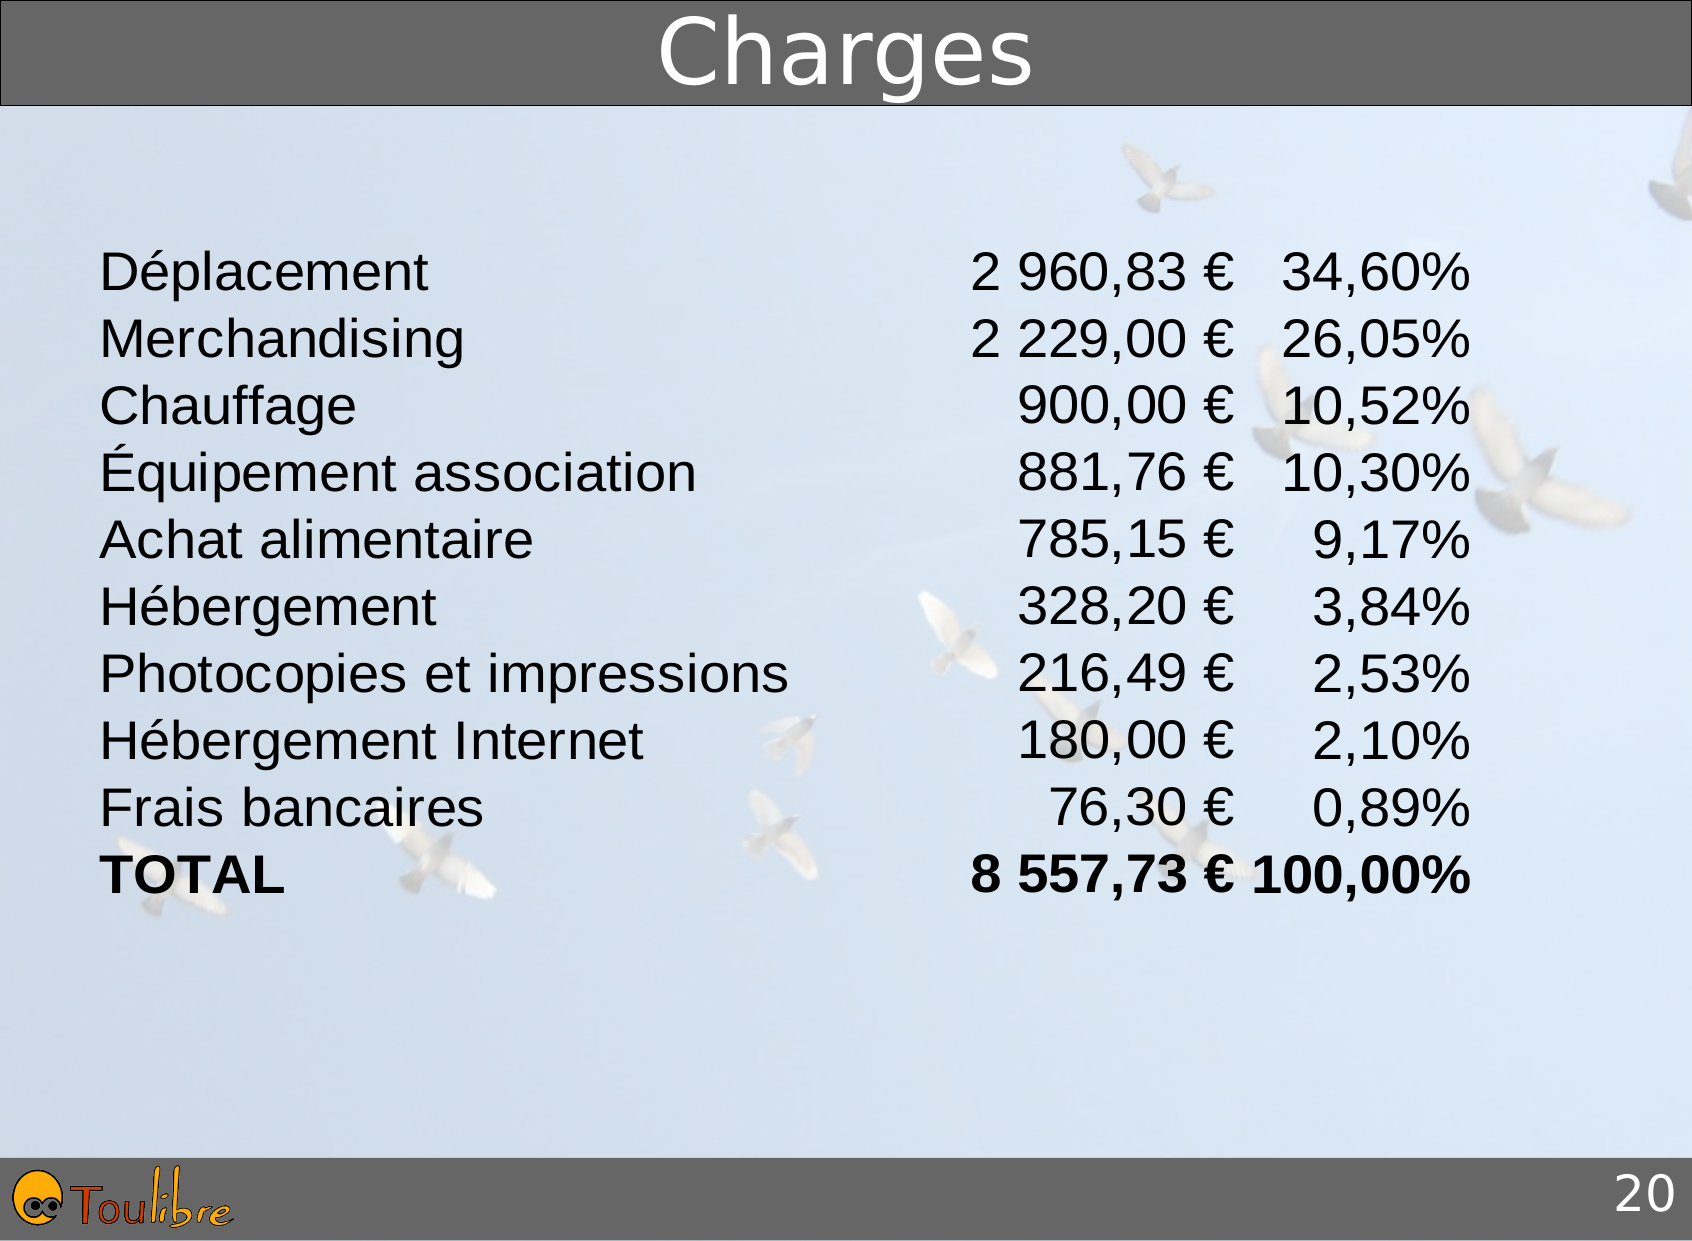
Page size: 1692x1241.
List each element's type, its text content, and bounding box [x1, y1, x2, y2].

chart [96, 236, 1615, 1038]
title Charges [0, 0, 1692, 107]
picture [12, 1165, 234, 1228]
